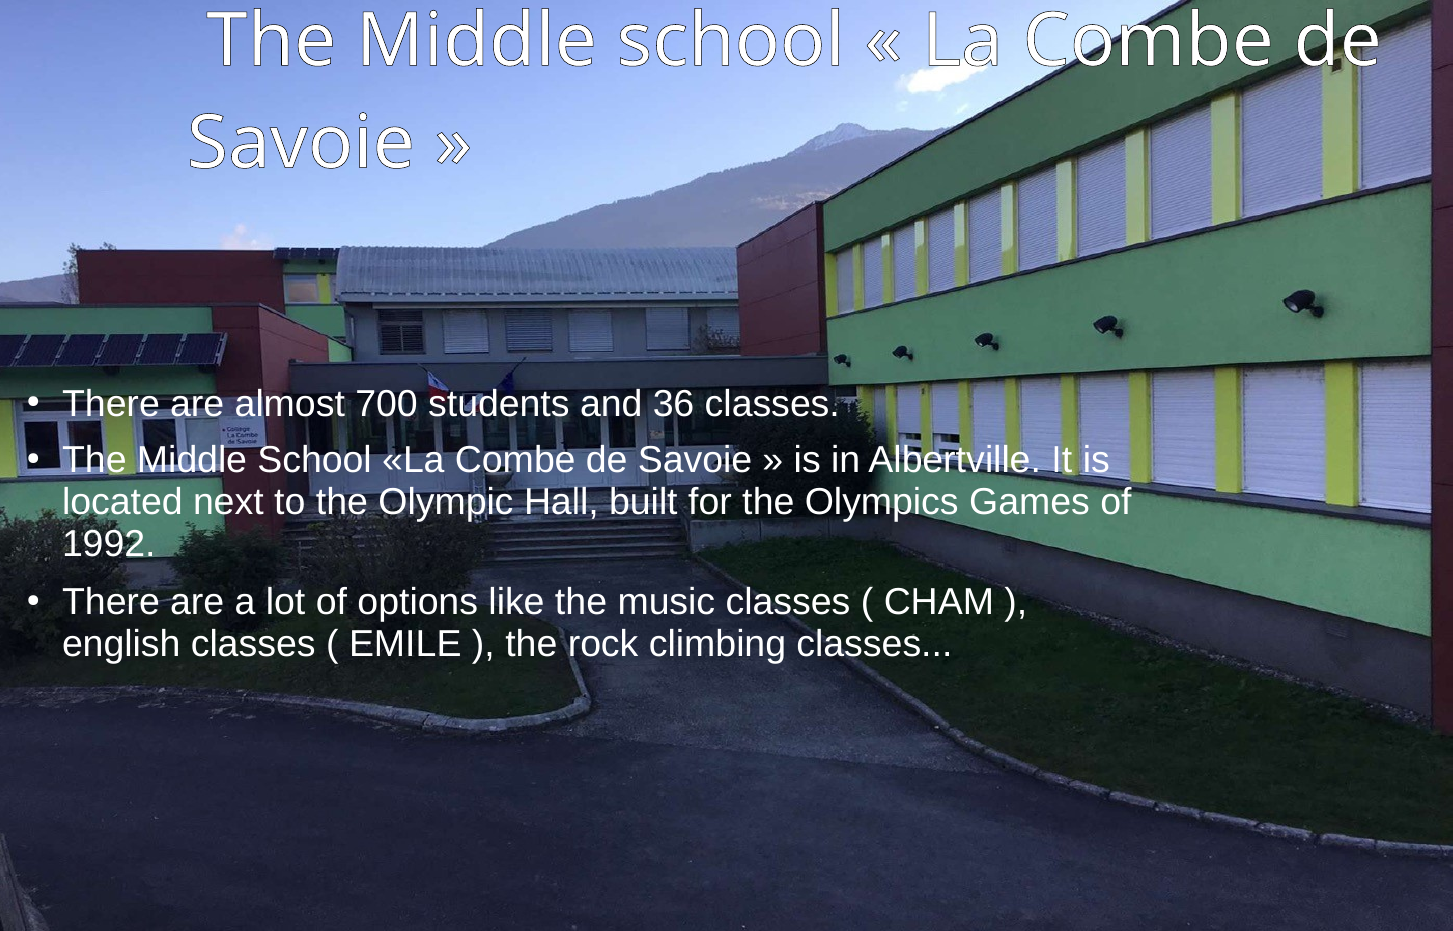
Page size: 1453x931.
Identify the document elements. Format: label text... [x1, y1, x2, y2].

text_box There are almost 700 students and 36 classes. [11, 374, 922, 432]
picture [0, 0, 1453, 931]
title The Middle school « La Combe de Savoie » [186, 9, 1453, 166]
text_box The Middle School «La Combe de Savoie » is in Albertville. It is located next to the Olympic Hall, built for the Olympics Games of 1992. [11, 431, 1193, 615]
text_box There are a lot of options like the music classes ( CHAM ), english classes ( EMILE ), the rock climbing classes... [11, 573, 1052, 756]
